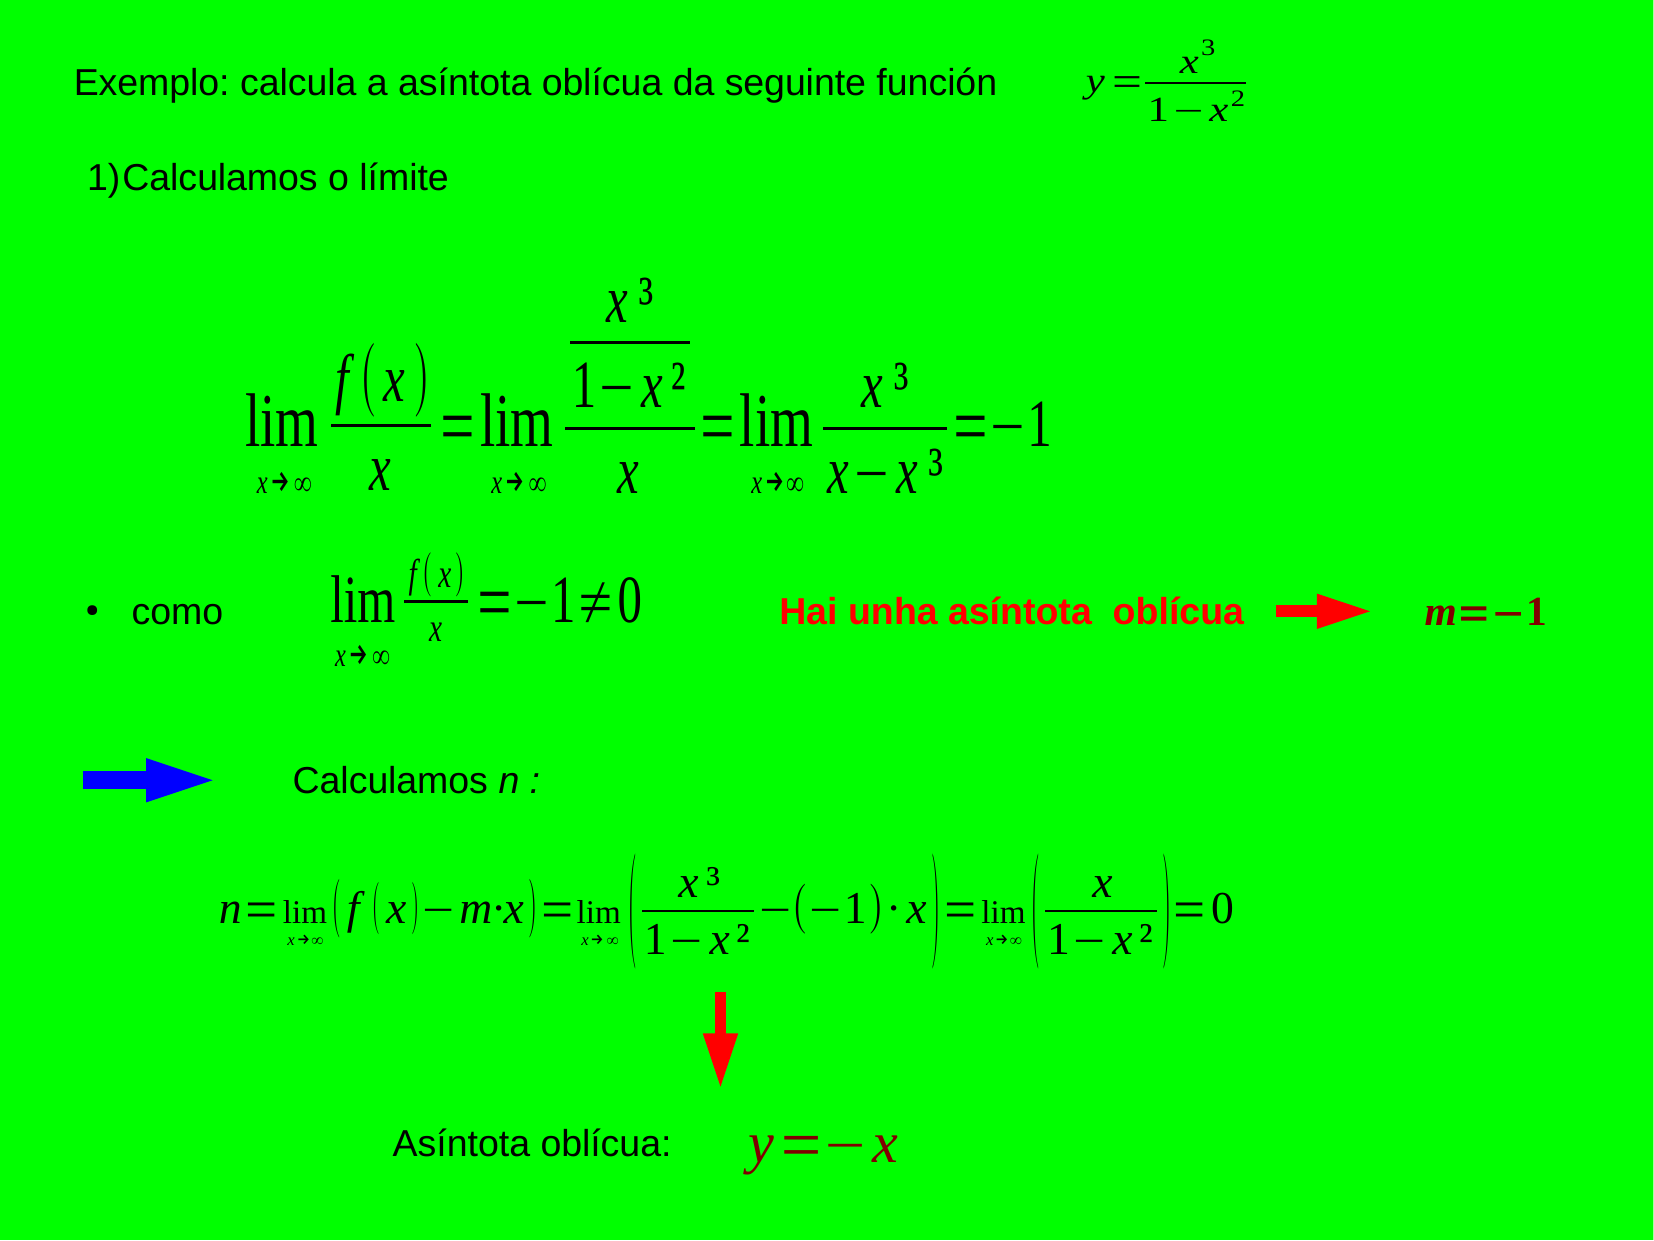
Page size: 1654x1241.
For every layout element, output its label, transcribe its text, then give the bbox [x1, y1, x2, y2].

text_box Hai unha asíntota oblícua [764, 582, 1477, 640]
text_box Calculamos n : [277, 751, 556, 809]
chart [212, 850, 1243, 971]
text_box Calculamos o límite [72, 149, 734, 207]
text_box Exemplo: calcula a asíntota oblícua da seguinte función [59, 54, 1028, 112]
chart [734, 1110, 907, 1176]
chart [1069, 35, 1264, 130]
chart [1416, 588, 1553, 635]
text_box como [70, 582, 259, 640]
text_box Asíntota oblícua: [377, 1114, 698, 1172]
chart [236, 261, 1060, 508]
chart [318, 549, 652, 674]
